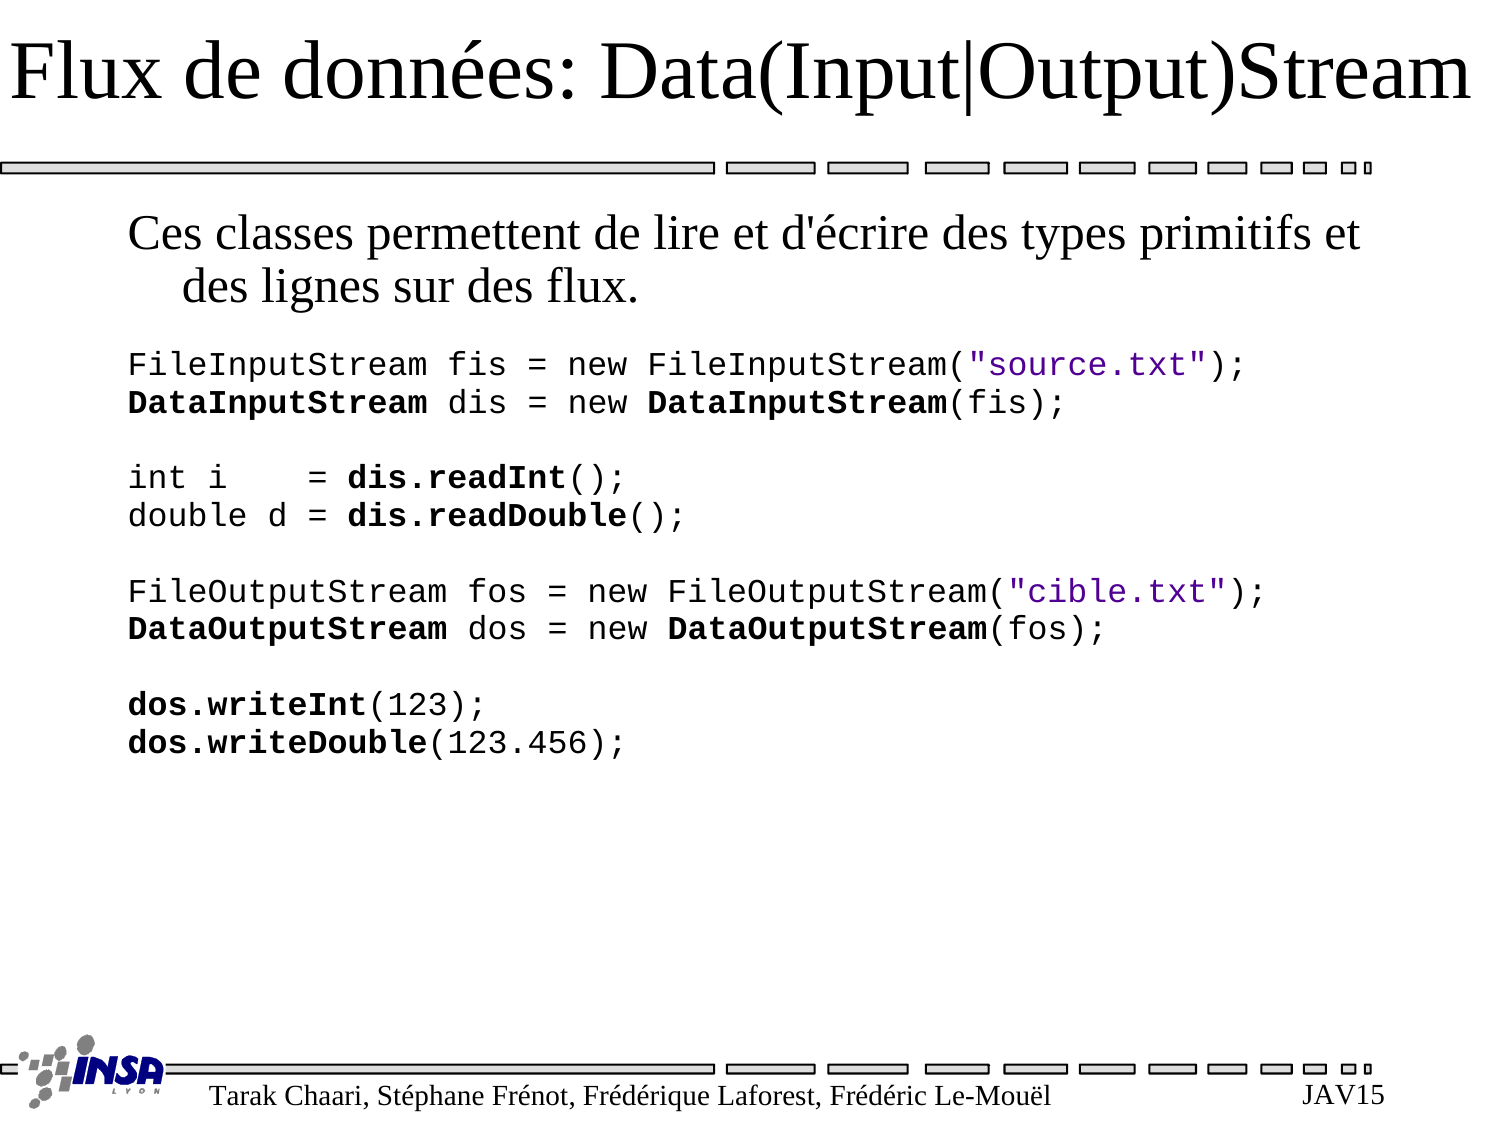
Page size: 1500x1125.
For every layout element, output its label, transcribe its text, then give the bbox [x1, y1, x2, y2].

list Ces classes permettent de lire et d'écrire des types primitifs et des lignes sur des flux. FileInputStream fis = new FileInputStream("source.txt"); DataInputStream dis = new DataInputStream(fis); int i = dis.readInt(); double d = dis.readDouble(); FileOutputStream fos = new FileOutputStream("cible.txt"); DataOutputStream dos = new DataOutputStream(fos); dos.writeInt(123); dos.writeDouble(123.456); [112, 200, 1388, 966]
title Flux de données: Data(Input|Output)Stream [0, 24, 1500, 138]
